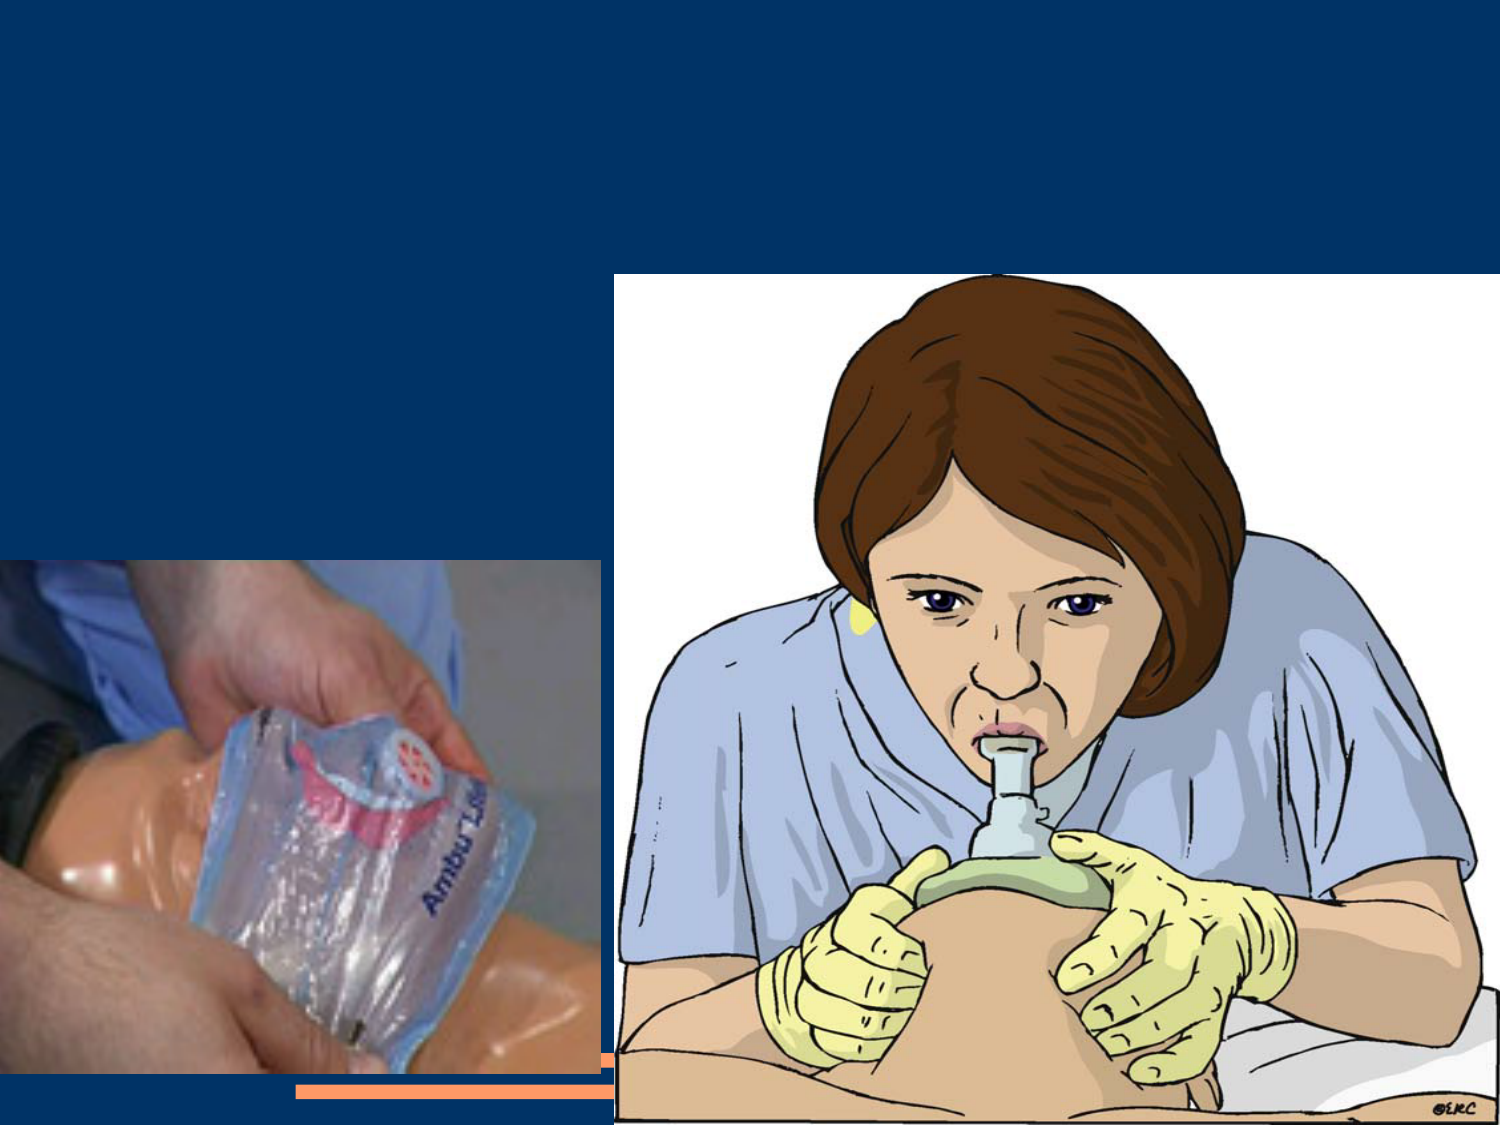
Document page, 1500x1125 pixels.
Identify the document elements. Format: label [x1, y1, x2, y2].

picture [0, 560, 601, 1074]
picture [614, 274, 1500, 1125]
